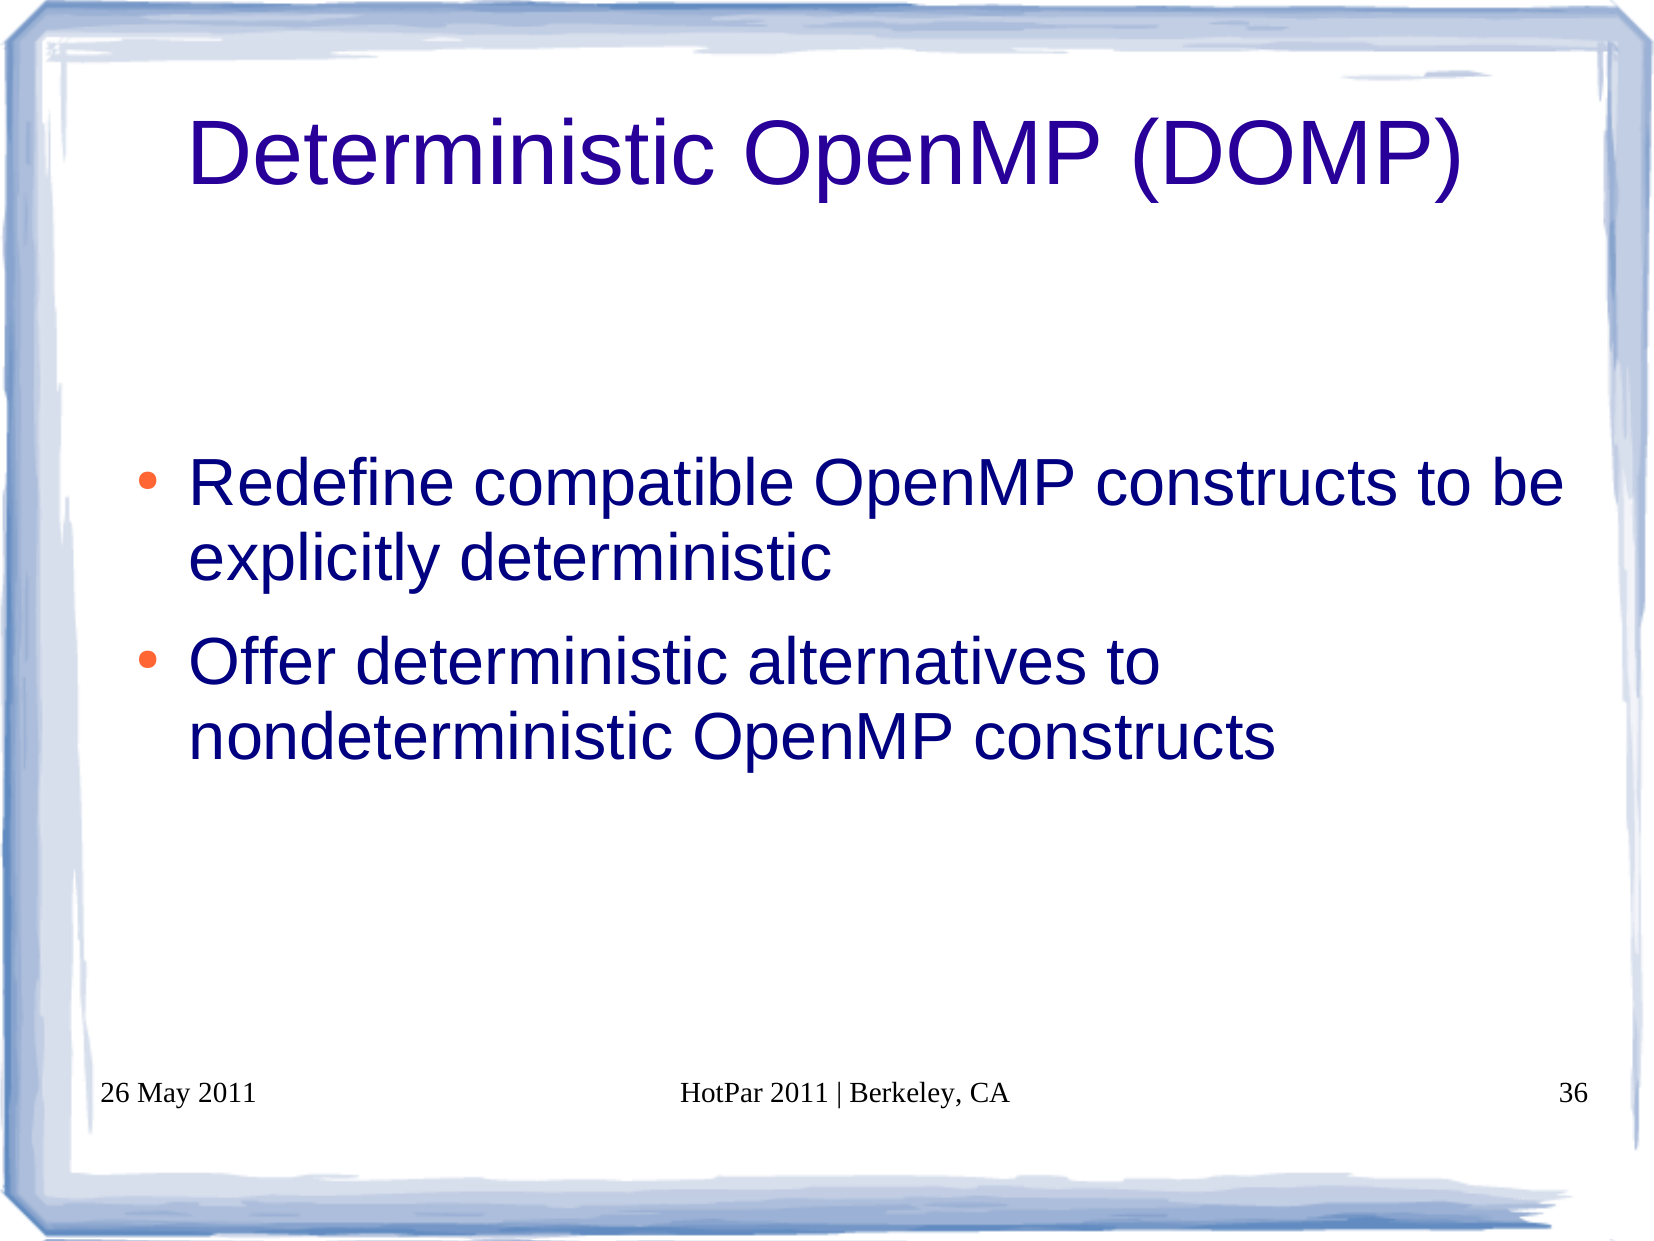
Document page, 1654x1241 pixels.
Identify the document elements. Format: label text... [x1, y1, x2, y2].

title Deterministic OpenMP (DOMP) [82, 56, 1571, 250]
picture [0, 0, 1654, 1241]
list Redefine compatible OpenMP constructs to be explicitly deterministic Offer deterministic alternatives to nondeterministic OpenMP constructs [118, 444, 1571, 796]
